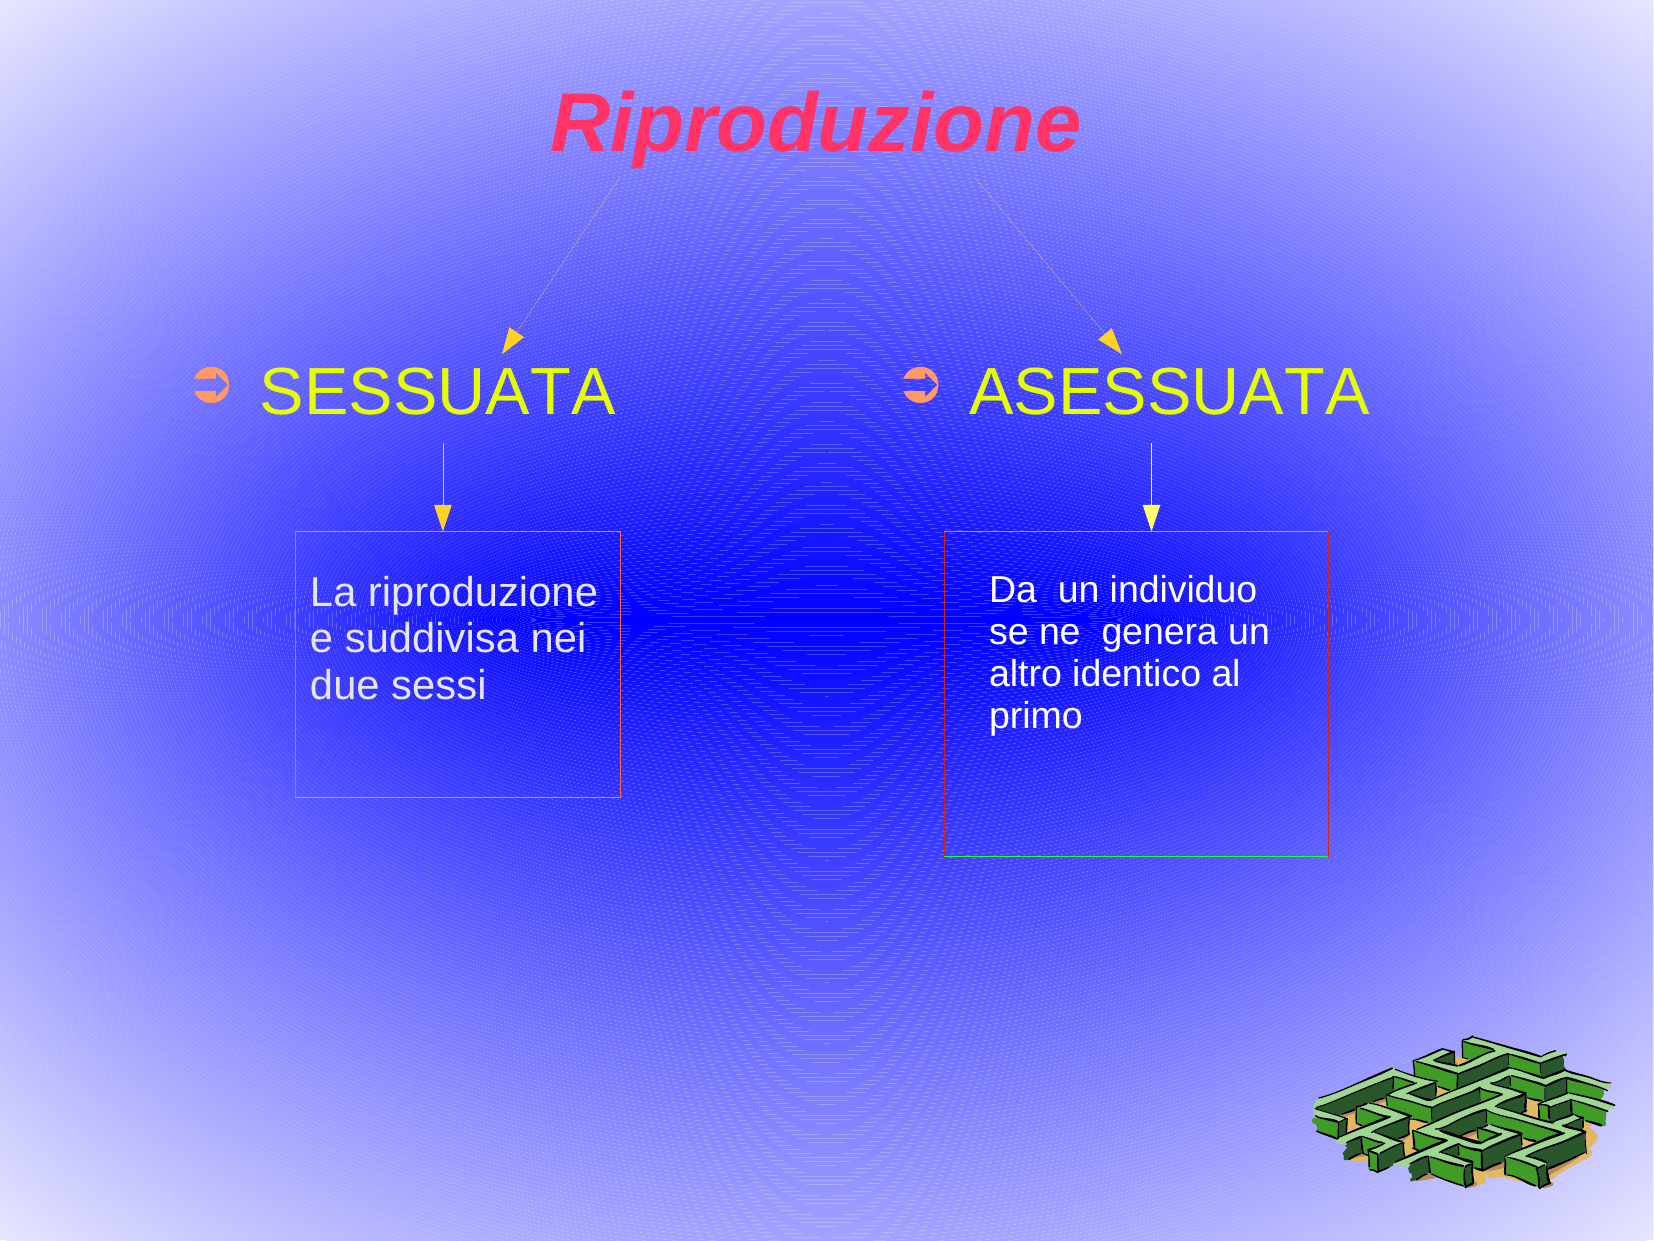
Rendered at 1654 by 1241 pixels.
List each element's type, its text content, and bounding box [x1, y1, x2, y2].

title Riproduzione [121, 19, 1534, 227]
list ASESSUATA [886, 354, 1565, 443]
list SESSUATA [177, 354, 856, 430]
text_box La riproduzione e suddivisa nei due sessi [296, 561, 620, 717]
text_box Da un individuo se ne genera un altro identico al primo [974, 561, 1300, 745]
